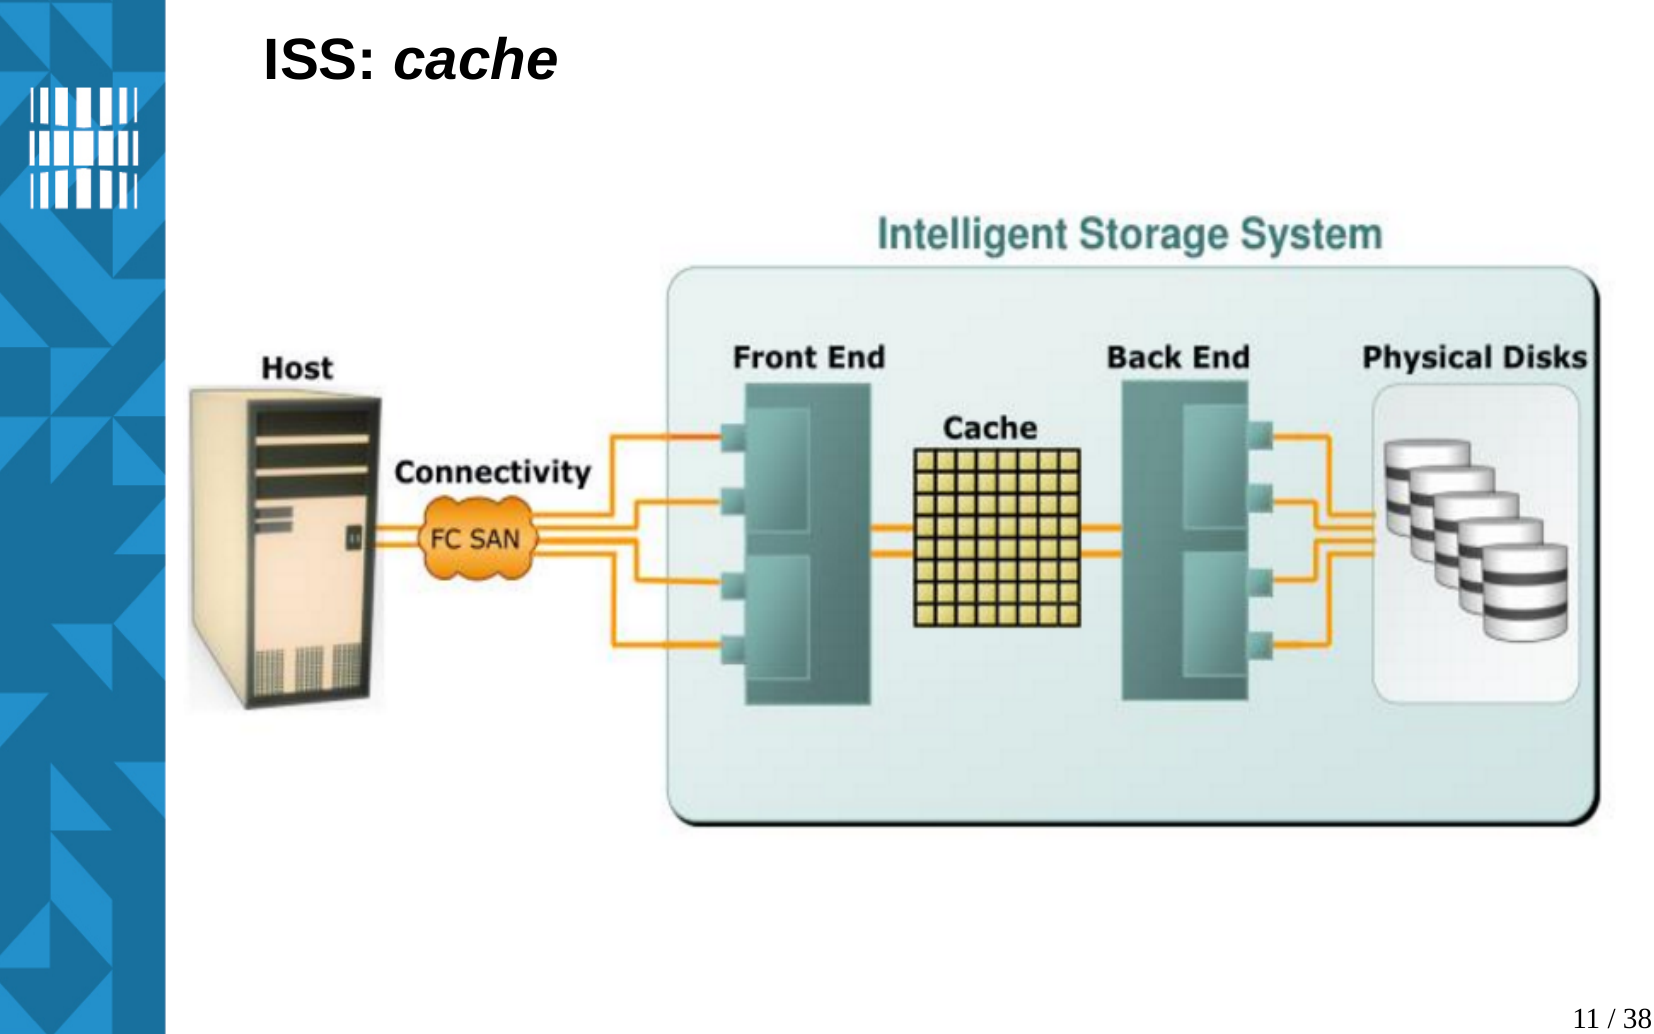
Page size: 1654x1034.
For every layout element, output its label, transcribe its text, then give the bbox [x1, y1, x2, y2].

title ISS: cache [264, 17, 1576, 101]
picture [183, 194, 1619, 860]
